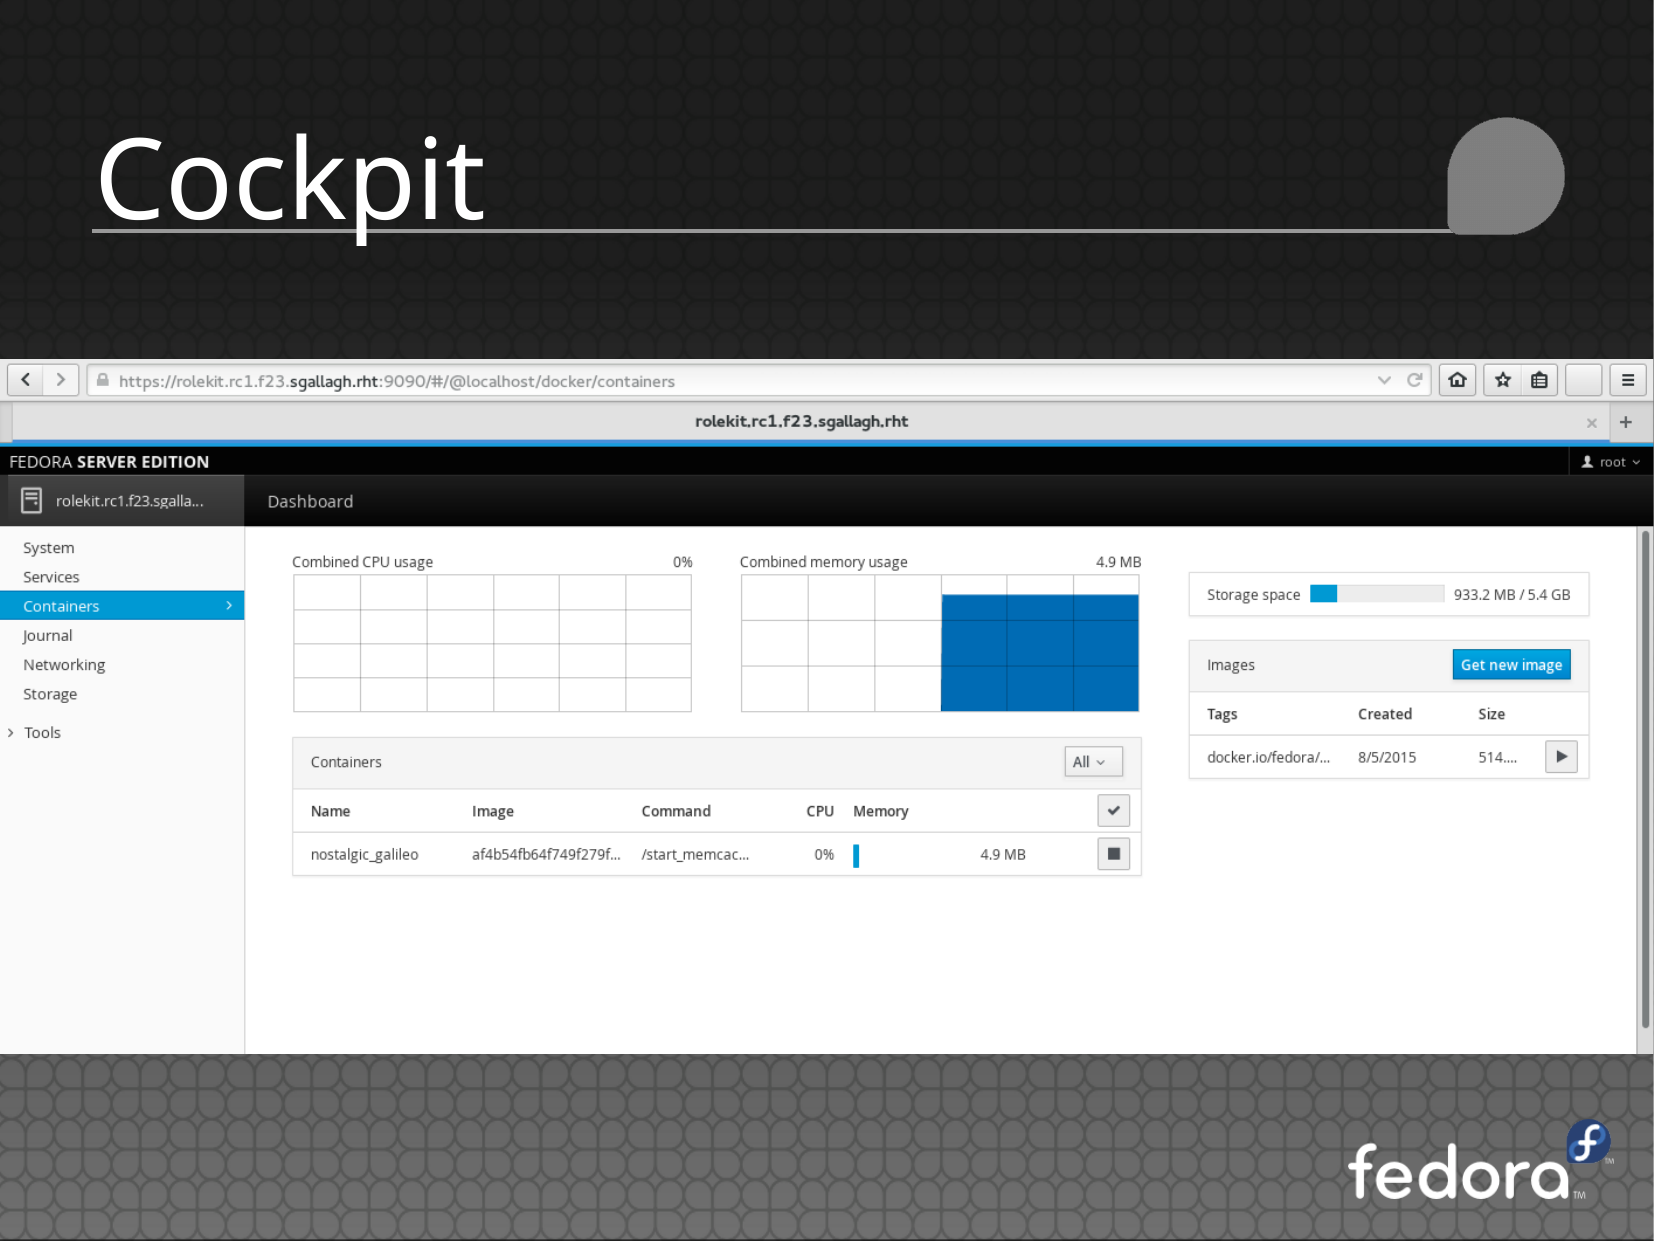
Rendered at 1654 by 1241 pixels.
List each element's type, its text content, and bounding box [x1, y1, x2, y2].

picture [76, 604, 90, 611]
title Cockpit [94, 100, 1426, 251]
picture [0, 0, 1654, 1241]
